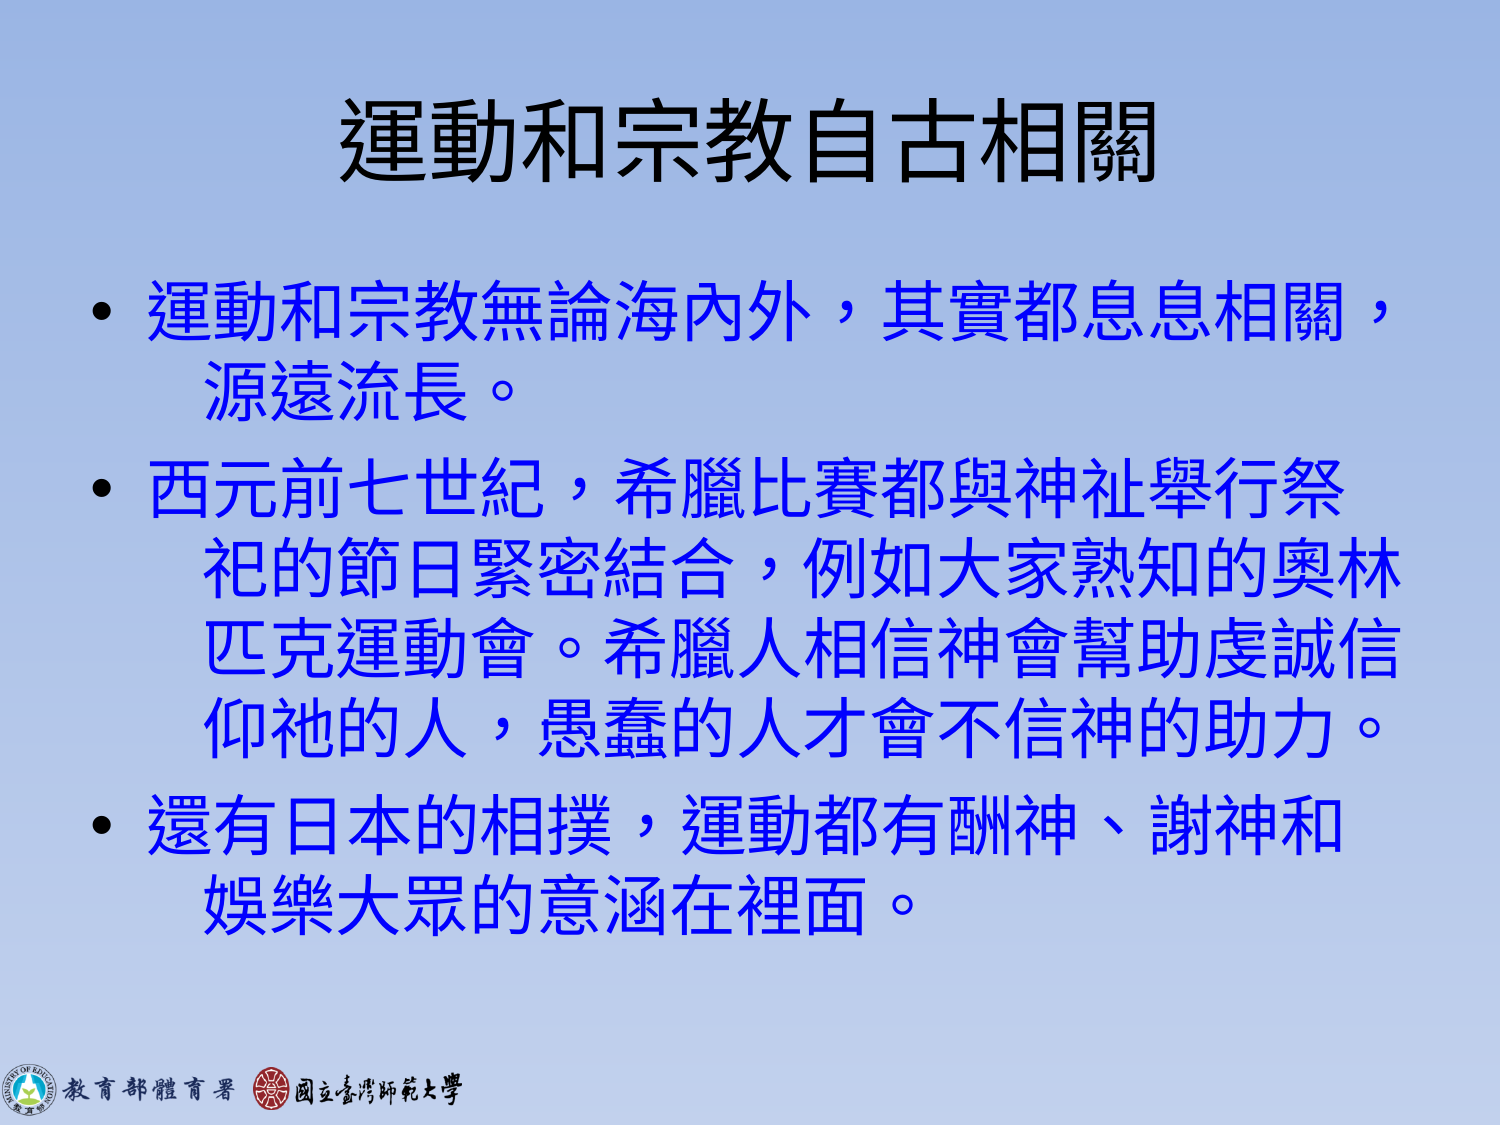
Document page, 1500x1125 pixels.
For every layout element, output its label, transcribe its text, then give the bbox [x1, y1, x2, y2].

title 運動和宗教自古相關 [75, 45, 1426, 233]
list 運動和宗教無論海內外，其實都息息相關，源遠流長。 西元前七世紀，希臘比賽都與神祉舉行祭祀的節日緊密結合，例如大家熟知的奧林匹克運動會。希臘人相信神會幫助虔誠信仰祂的人，愚蠢的人才會不信神的助力。 還有日本的相撲，運動都有酬神、謝神和娛樂大眾的意涵在裡面。 [75, 262, 1426, 1005]
